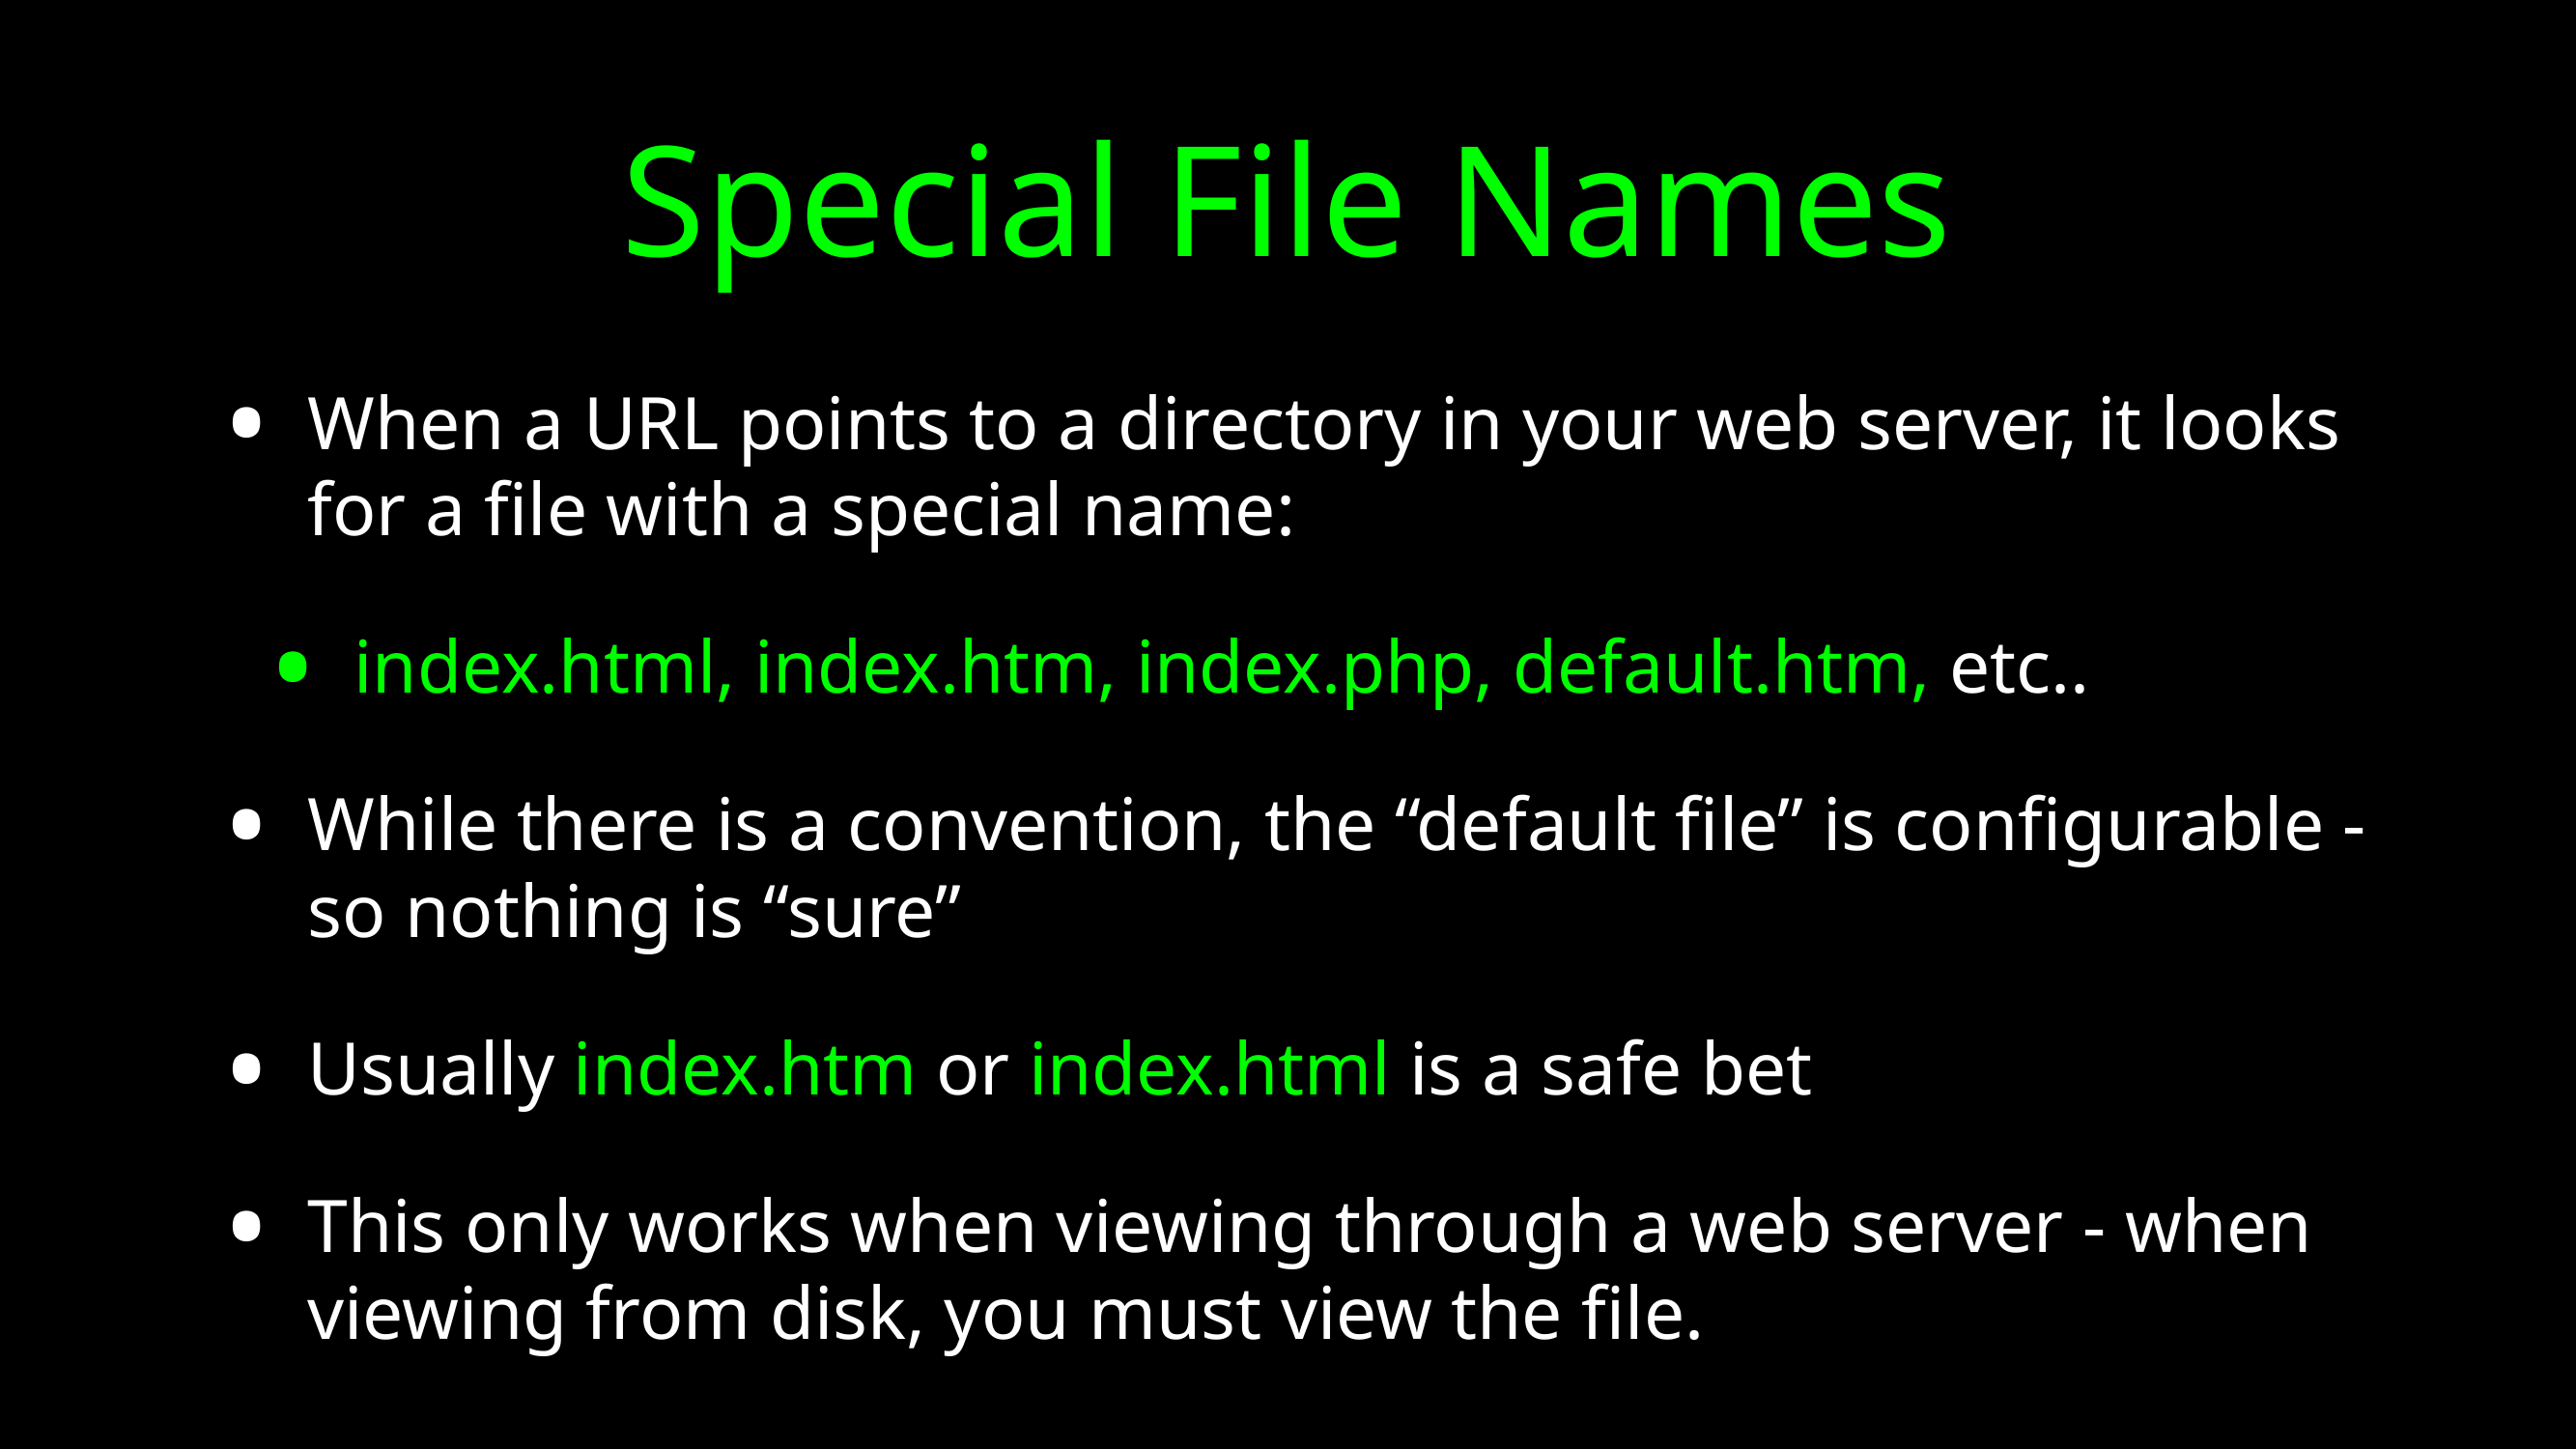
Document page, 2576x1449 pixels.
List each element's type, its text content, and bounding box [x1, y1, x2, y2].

list When a URL points to a directory in your web server, it looks for a file with a special name: index.html, index.htm, index.php, default.htm, etc.. While there is a convention, the “default file” is configurable - so nothing is “sure” Usually index.htm or index.html is a safe bet This only works when viewing through a web server - when viewing from disk, you must view the file. [183, 370, 2392, 1361]
title Special File Names [183, 38, 2392, 353]
